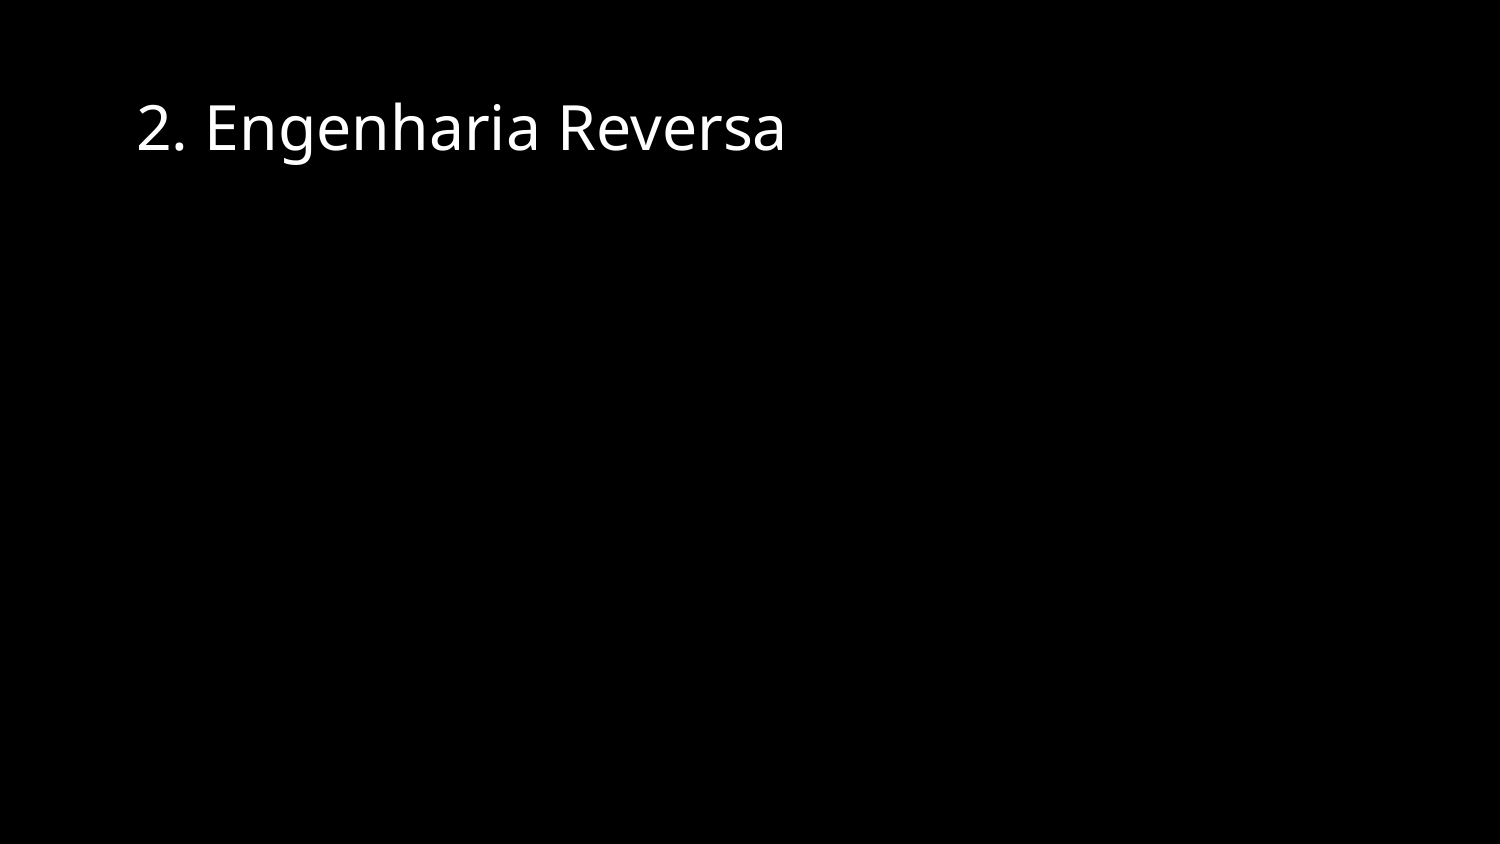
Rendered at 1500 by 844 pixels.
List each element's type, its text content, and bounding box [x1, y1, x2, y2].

title 2. Engenharia Reversa [121, 72, 1182, 167]
